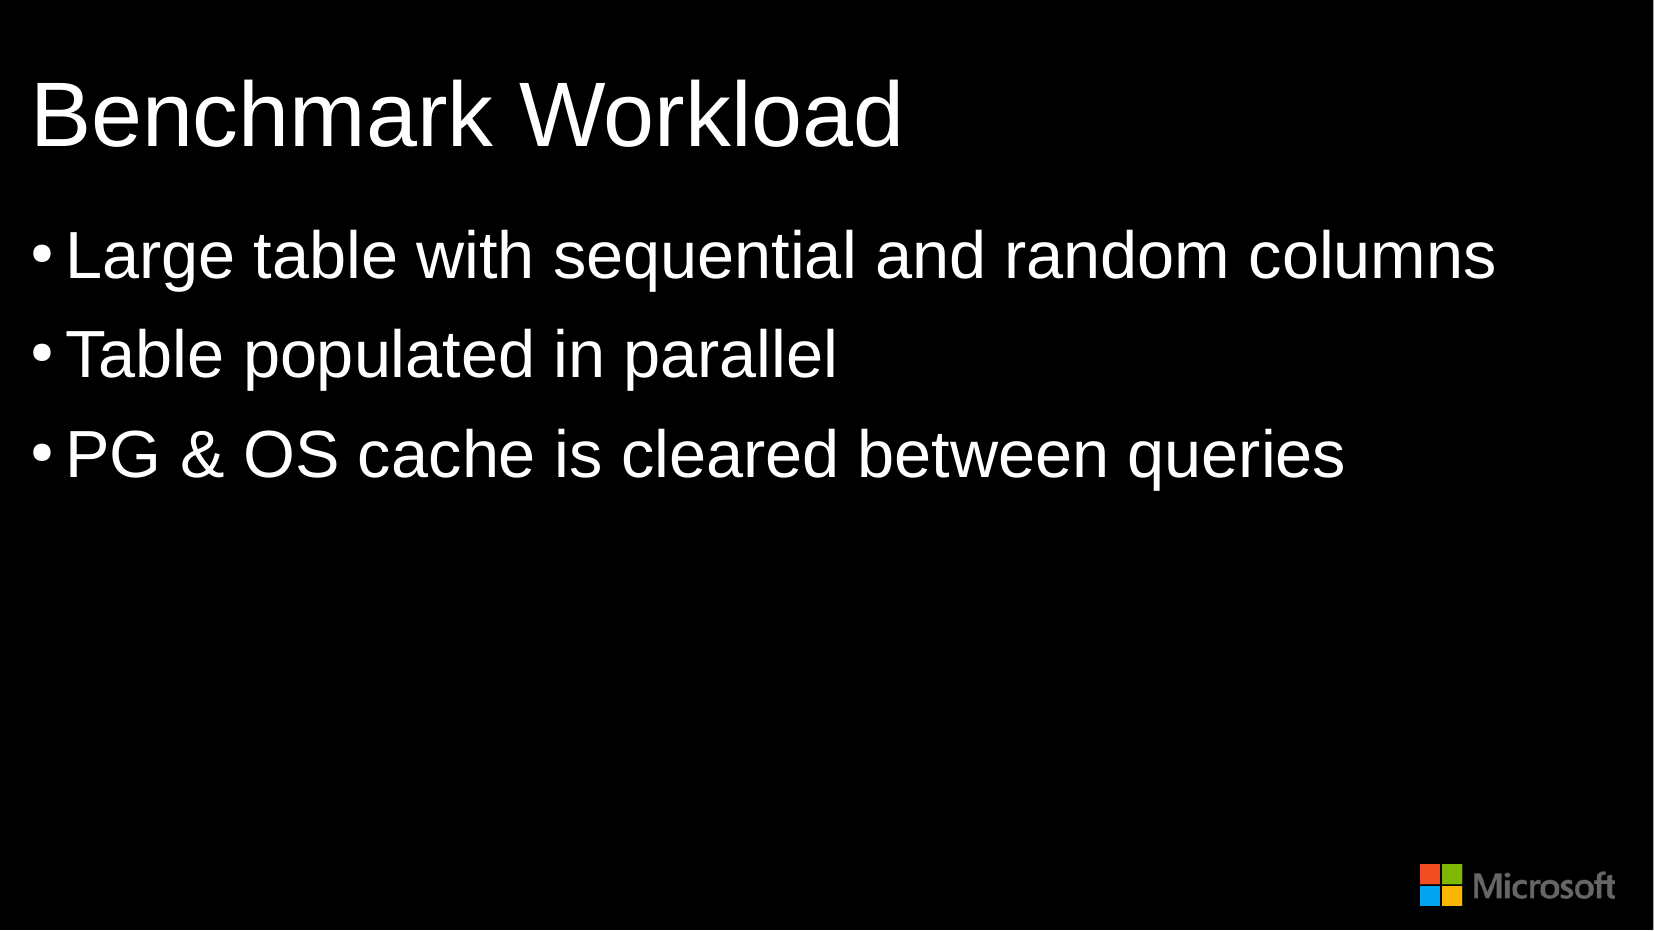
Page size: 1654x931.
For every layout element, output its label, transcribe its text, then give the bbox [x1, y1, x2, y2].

subtitle Large table with sequential and random columns Table populated in parallel PG & OS cache is cleared between queries [30, 217, 1621, 916]
title Benchmark Workload [30, 37, 1621, 193]
